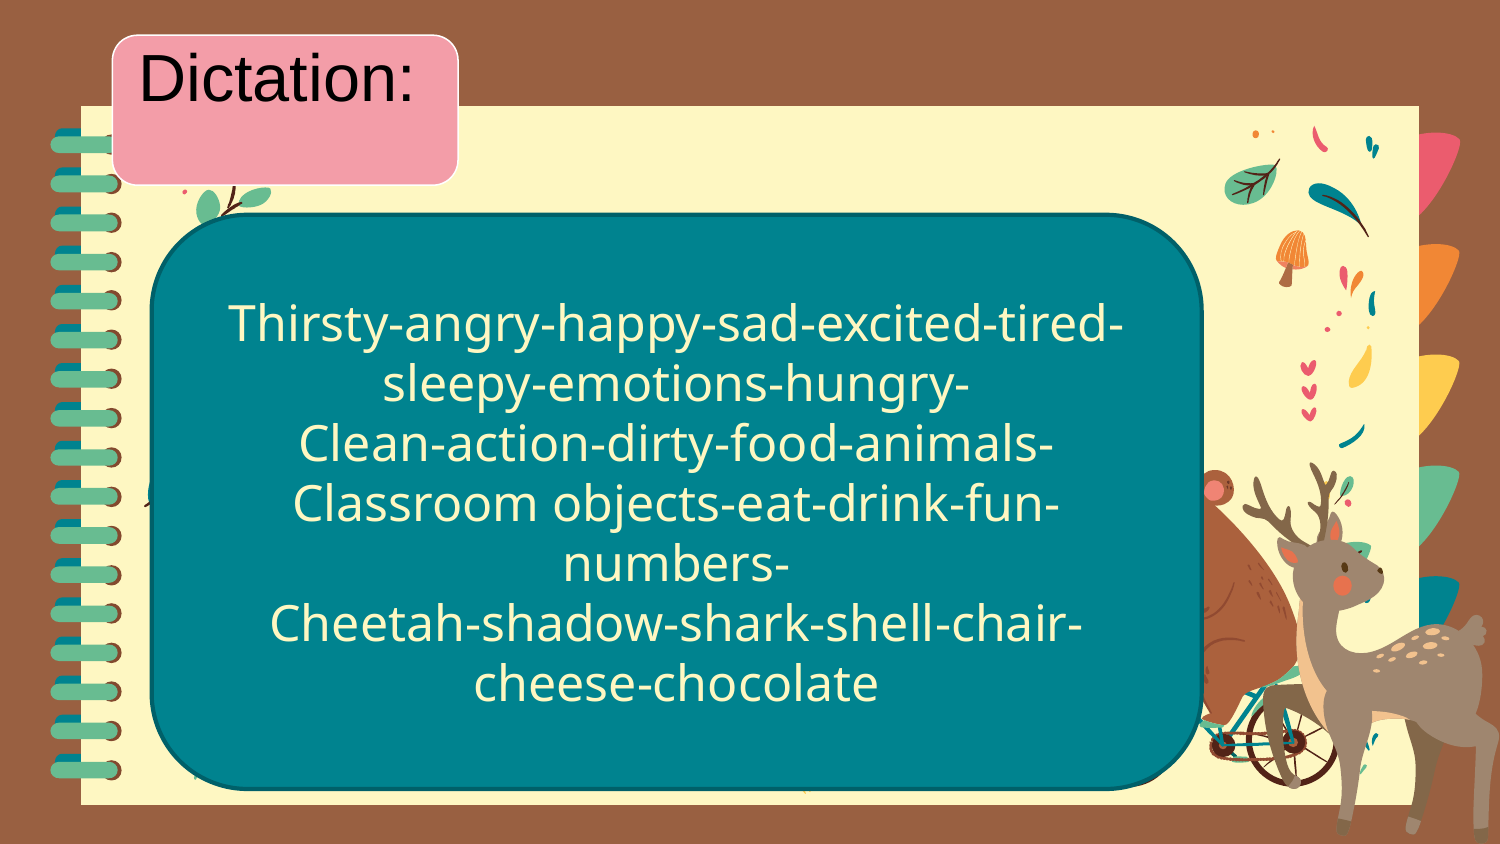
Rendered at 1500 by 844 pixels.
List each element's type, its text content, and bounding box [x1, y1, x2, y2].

text_box [1242, 462, 1500, 844]
text_box Dictation: [112, 35, 459, 186]
text_box Thirsty-angry-happy-sad-excited-tired-sleepy-emotions-hungry- Clean-action-dirty-food-animals- Classroom objects-eat-drink-fun-numbers- Cheetah-shadow-shark-shell-chair-cheese-chocolate [151, 214, 1202, 789]
